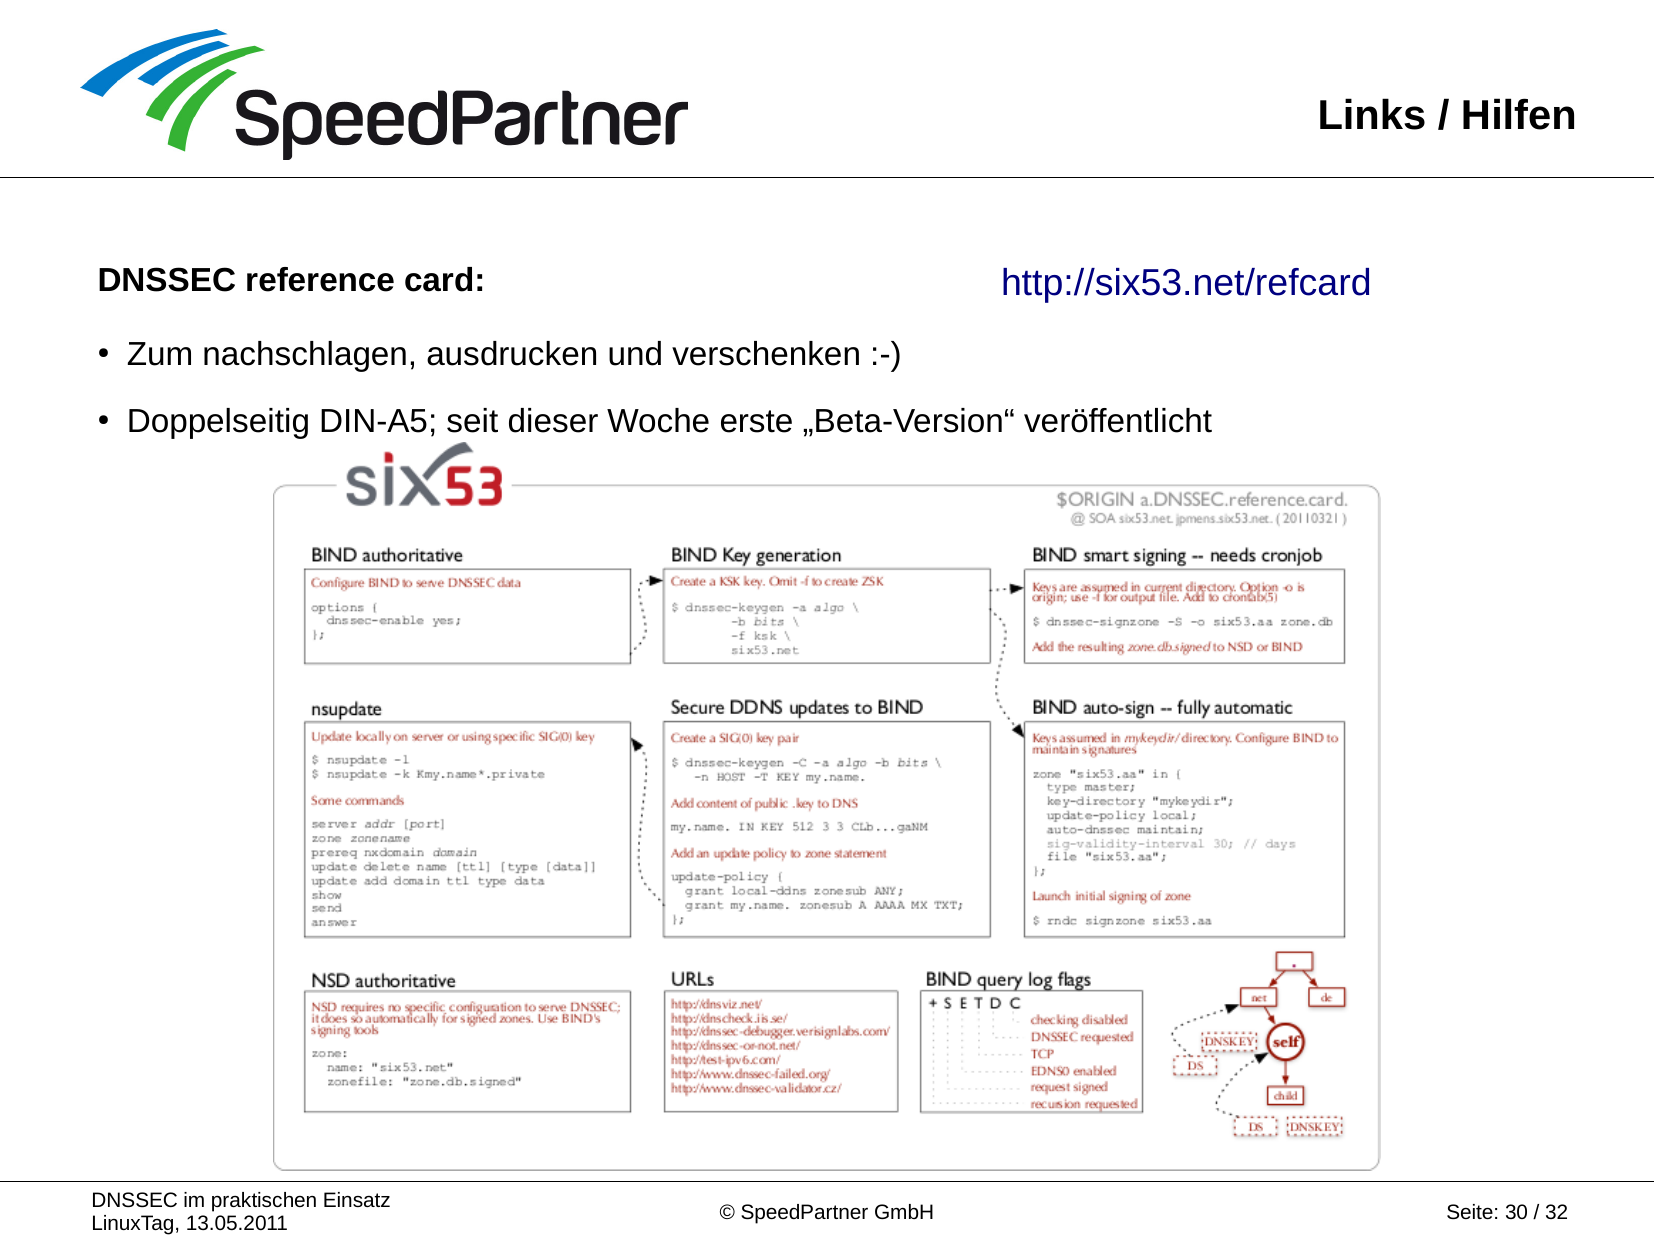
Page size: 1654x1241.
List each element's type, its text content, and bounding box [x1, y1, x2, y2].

picture [273, 442, 1381, 1171]
text_box DNSSEC reference card: Zum nachschlagen, ausdrucken und verschenken :-) Doppelseitig DIN-A5; seit dieser Woche erste „Beta-Version“ veröffentlicht [82, 253, 1565, 1151]
picture [80, 29, 688, 160]
title Links / Hilfen [590, 70, 1577, 160]
text_box http://six53.net/refcard [986, 253, 1387, 311]
